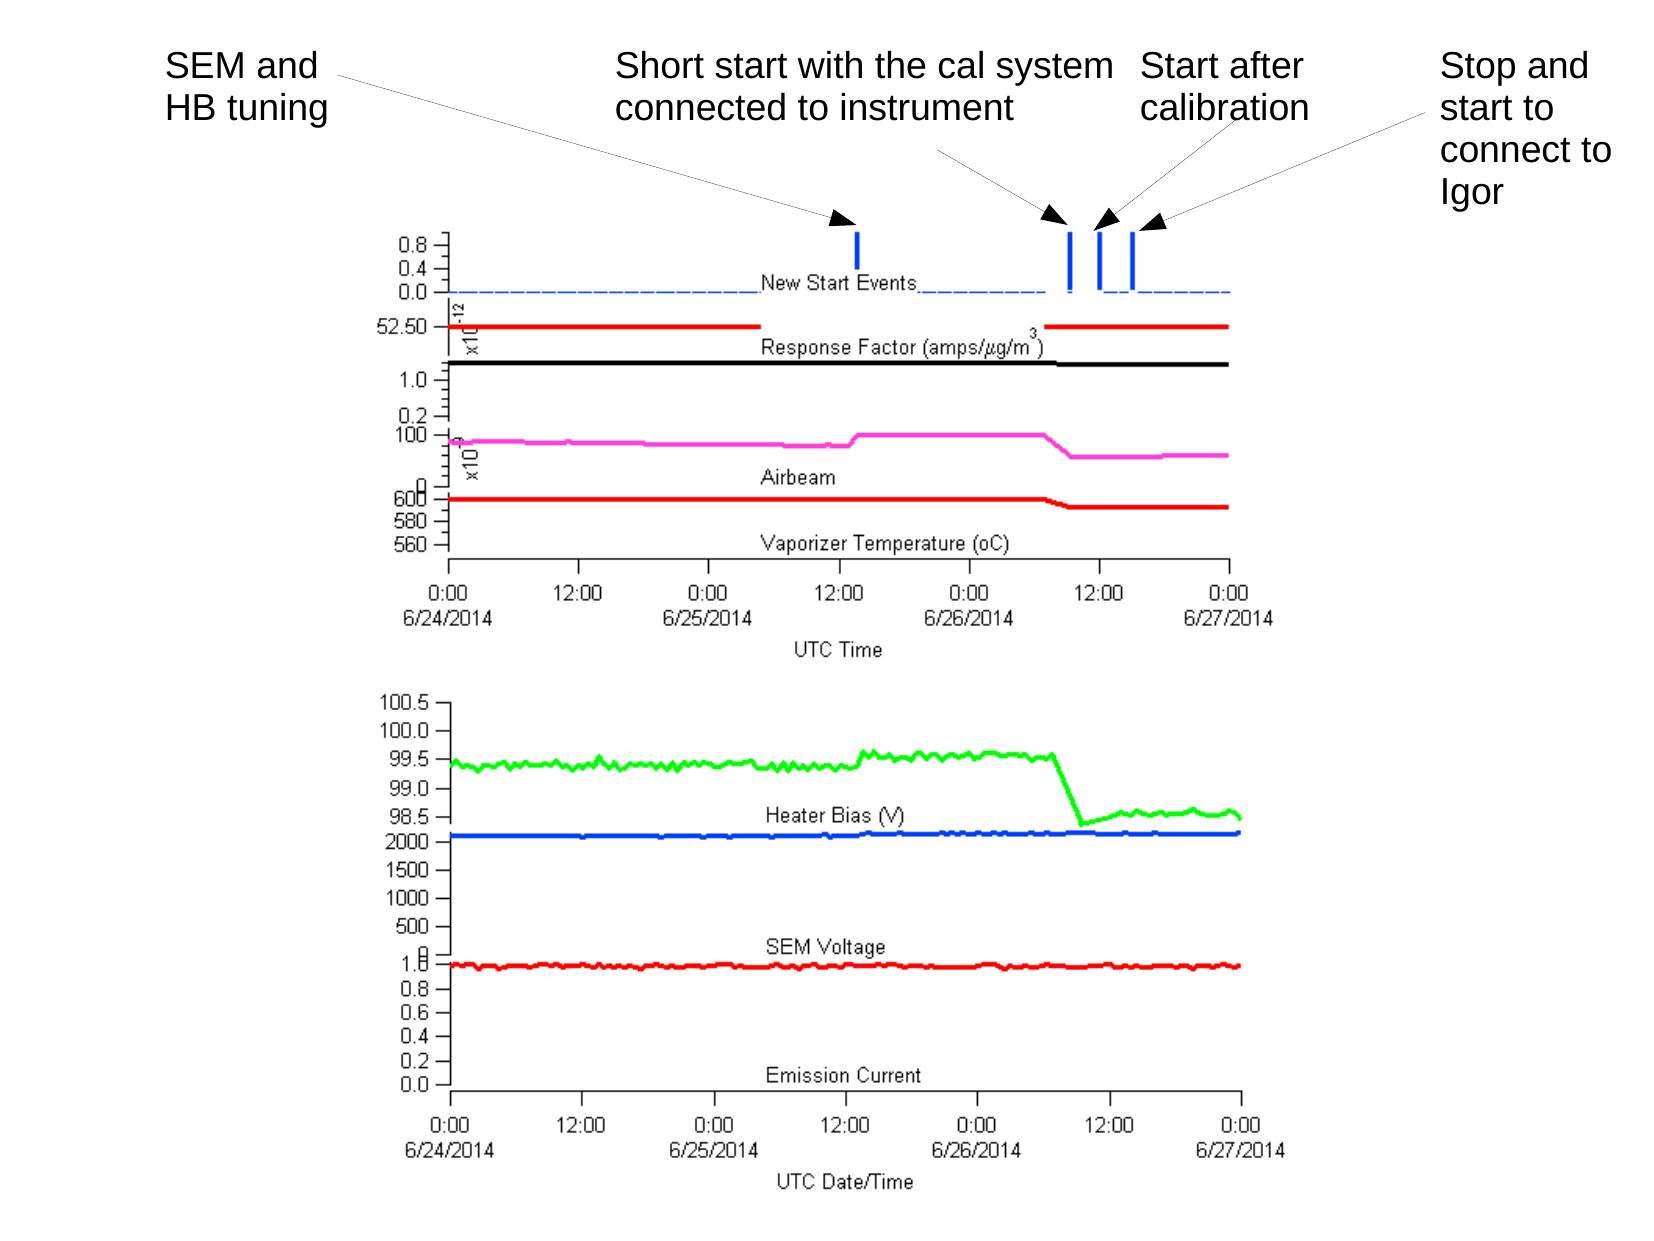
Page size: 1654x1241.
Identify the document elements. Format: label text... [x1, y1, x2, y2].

text_box Short start with the cal system connected to instrument [600, 37, 1125, 137]
picture [298, 204, 1276, 662]
text_box Start after calibration [1125, 37, 1351, 137]
text_box SEM and HB tuning [150, 37, 376, 137]
text_box Stop and start to connect to Igor [1425, 37, 1651, 221]
picture [1034, 204, 1048, 211]
picture [300, 674, 1288, 1194]
